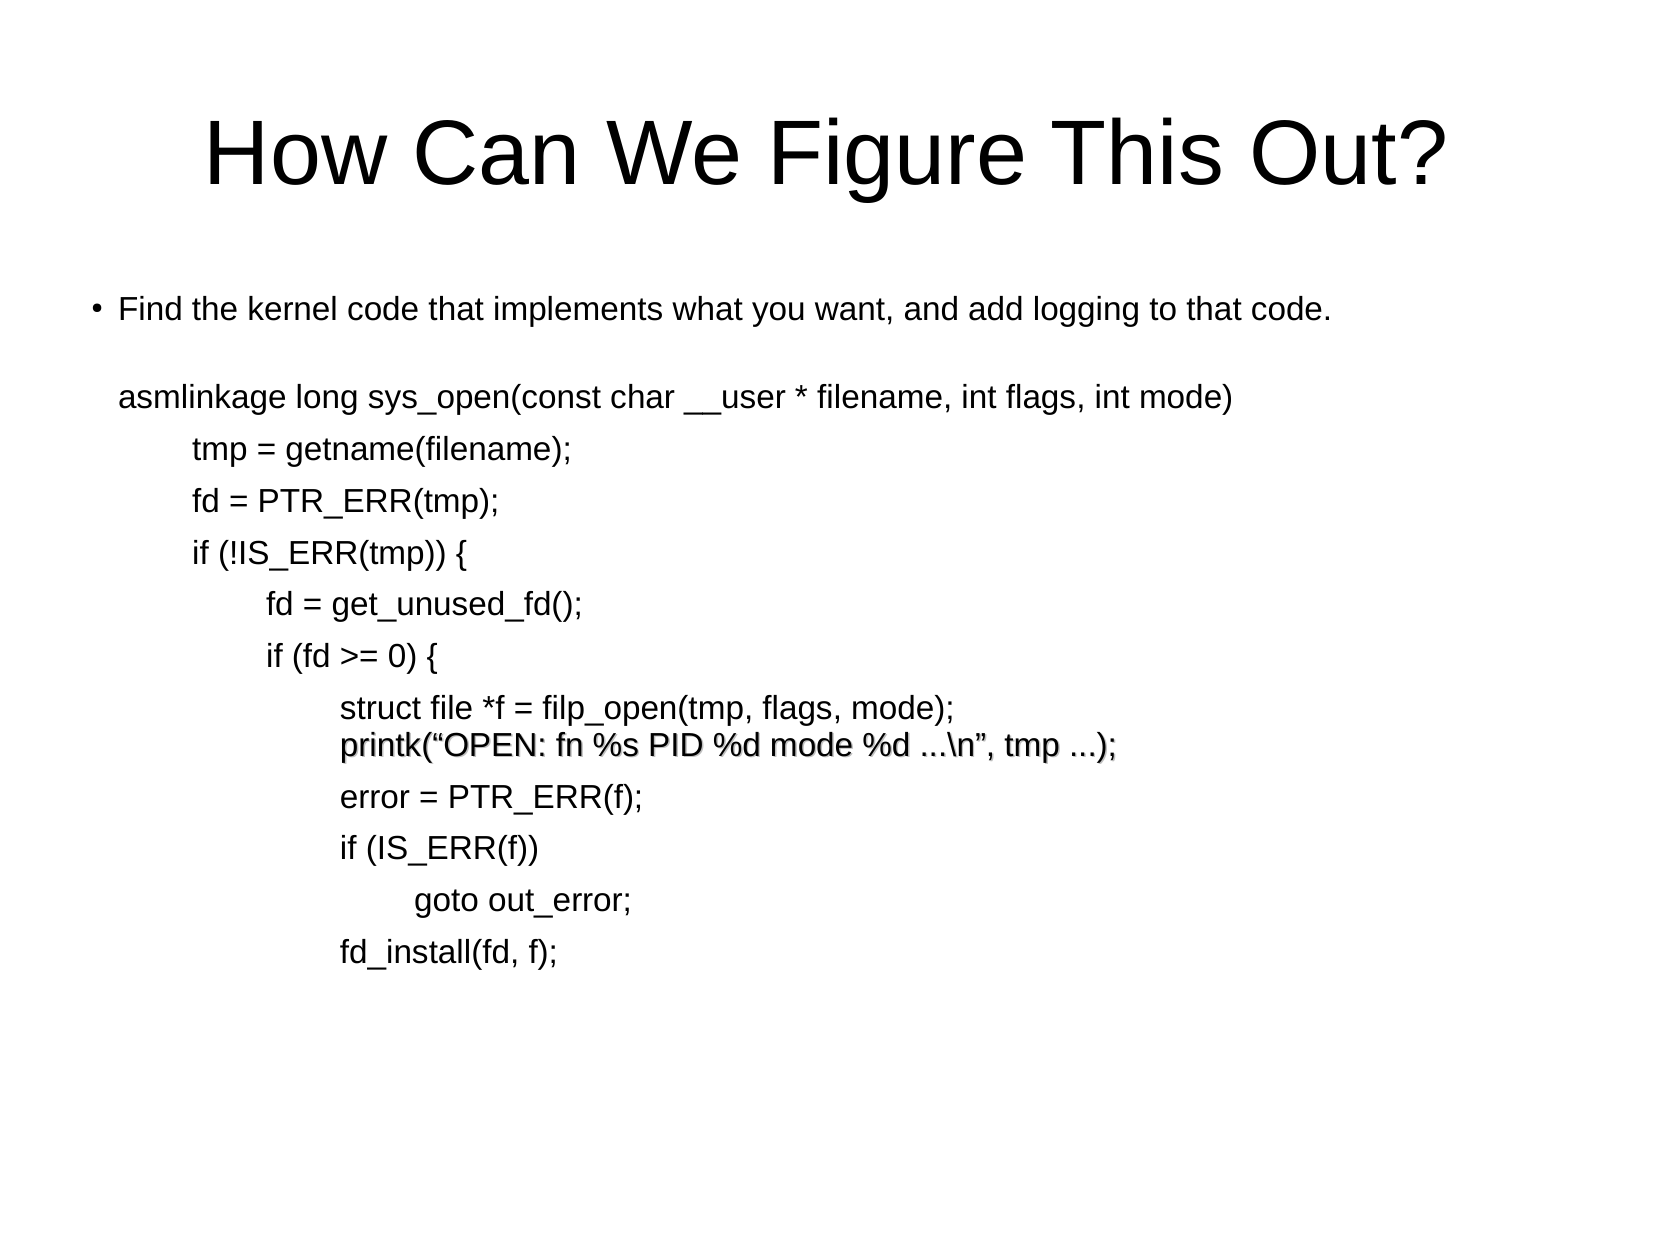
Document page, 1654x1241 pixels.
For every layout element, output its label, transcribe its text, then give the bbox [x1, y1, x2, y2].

list Find the kernel code that implements what you want, and add logging to that code. asmlinkage long sys_open(const char __user * filename, int flags, int mode) tmp = getname(filename); fd = PTR_ERR(tmp); if (!IS_ERR(tmp)) { fd = get_unused_fd(); if (fd >= 0) { struct file *f = filp_open(tmp, flags, mode); printk(“OPEN: fn %s PID %d mode %d ...\n”, tmp ...); error = PTR_ERR(f); if (IS_ERR(f)) goto out_error; fd_install(fd, f); [82, 290, 1538, 1010]
title How Can We Figure This Out? [82, 49, 1571, 257]
